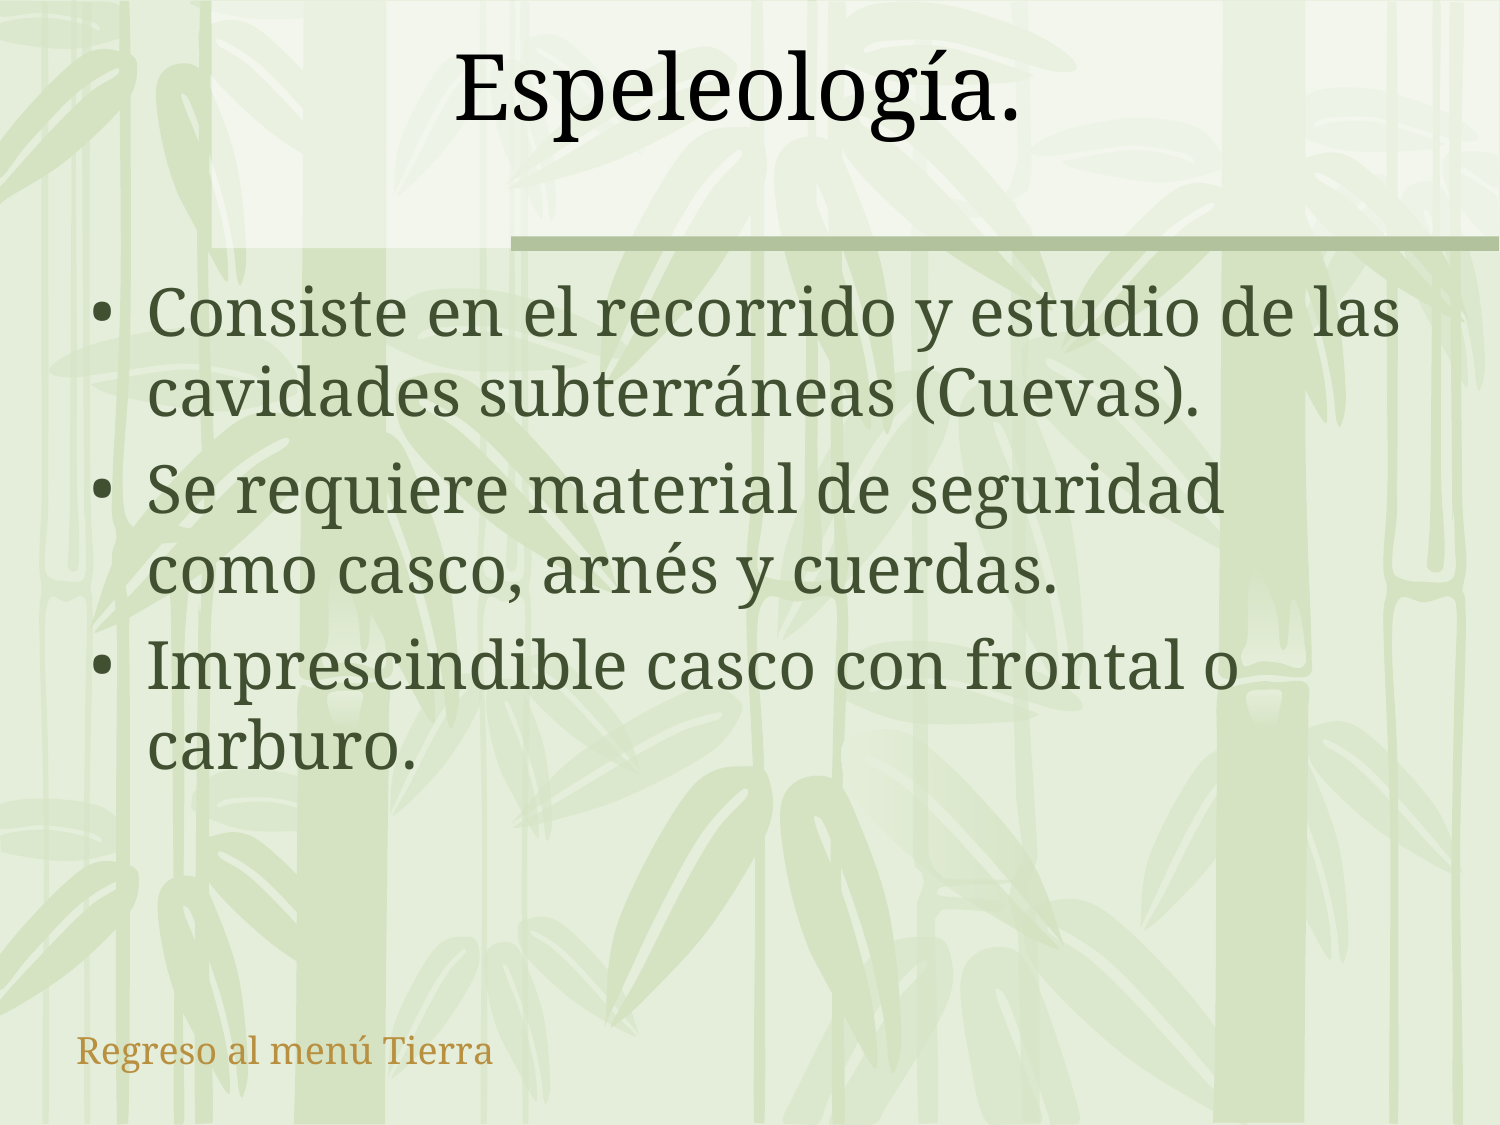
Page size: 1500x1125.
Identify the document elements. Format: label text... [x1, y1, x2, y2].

text_box Regreso al menú Tierra [61, 1019, 510, 1086]
list Consiste en el recorrido y estudio de las cavidades subterráneas (Cuevas). Se requiere material de seguridad como casco, arnés y cuerdas. Imprescindible casco con frontal o carburo. [75, 262, 1426, 1006]
title Espeleología. [75, 21, 1426, 257]
